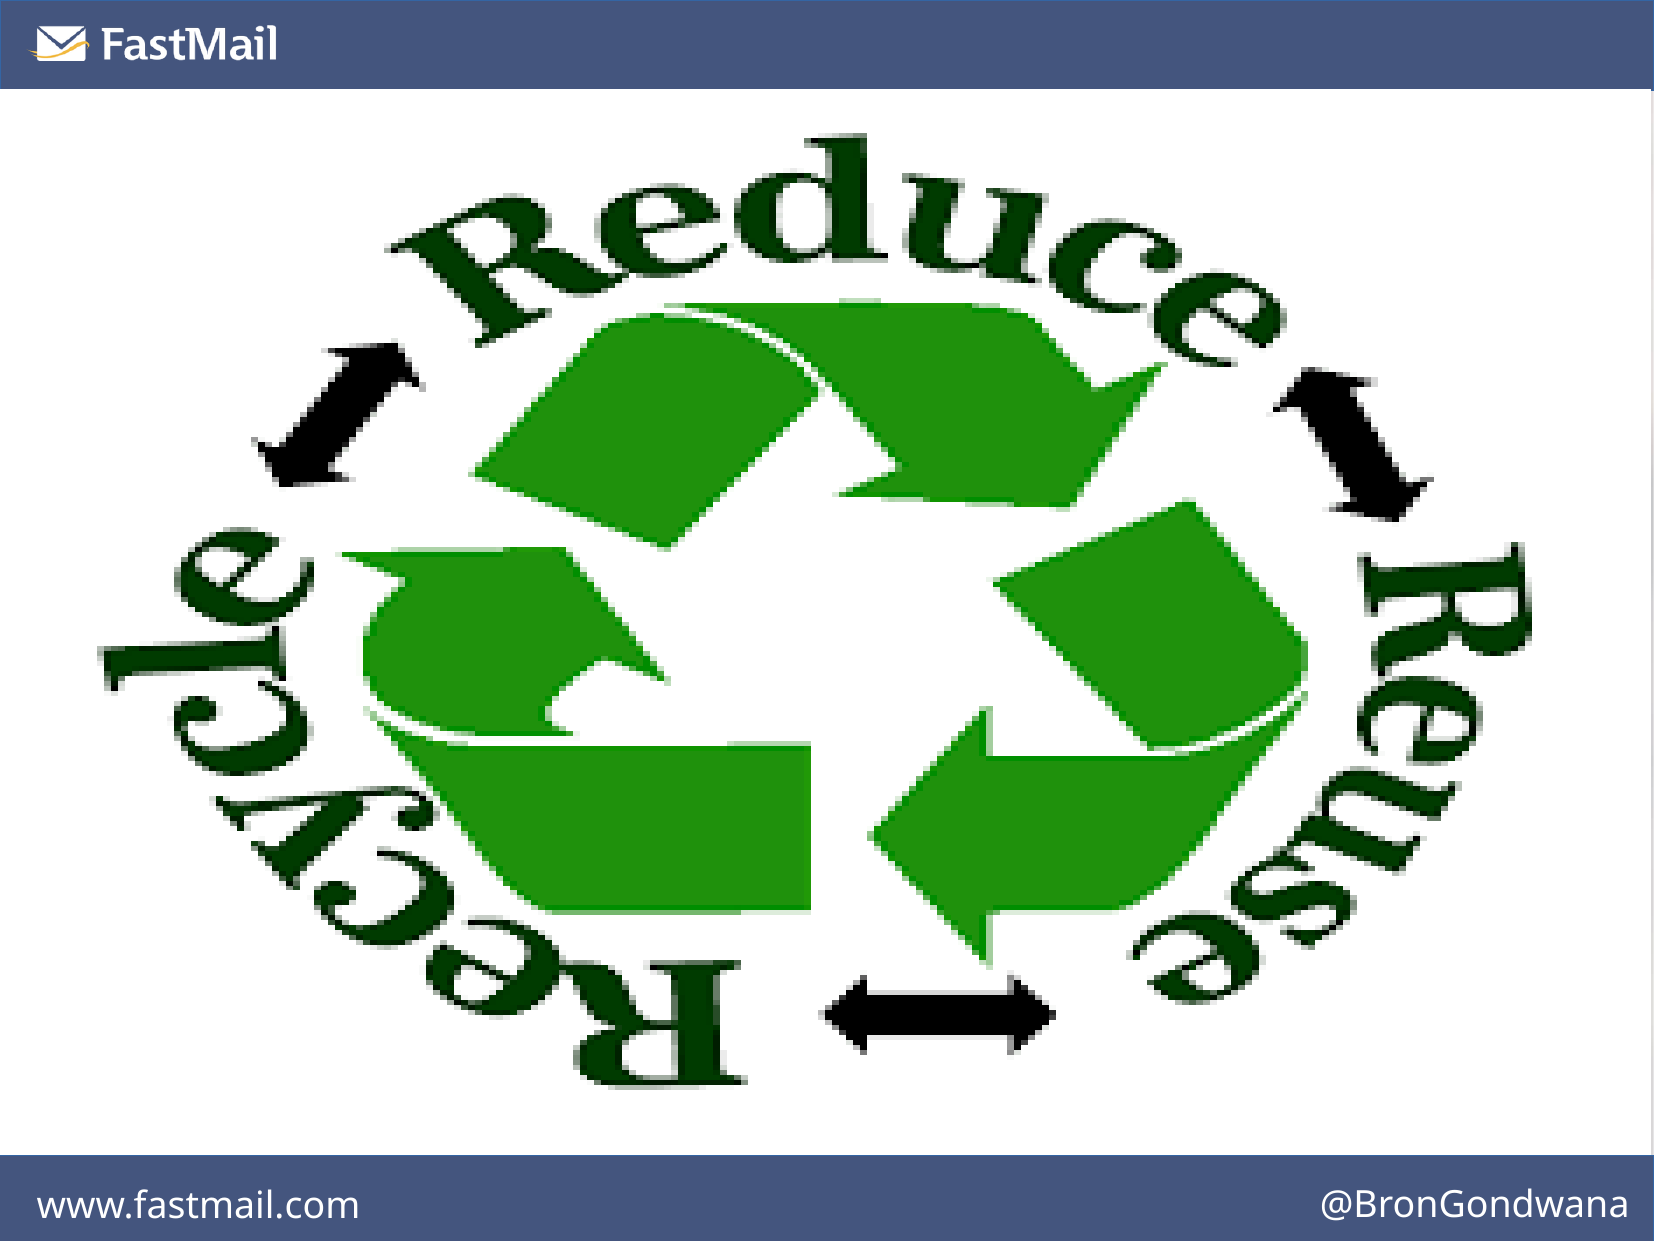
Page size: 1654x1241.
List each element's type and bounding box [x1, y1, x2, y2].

picture [0, 89, 1654, 1156]
picture [26, 8, 302, 78]
